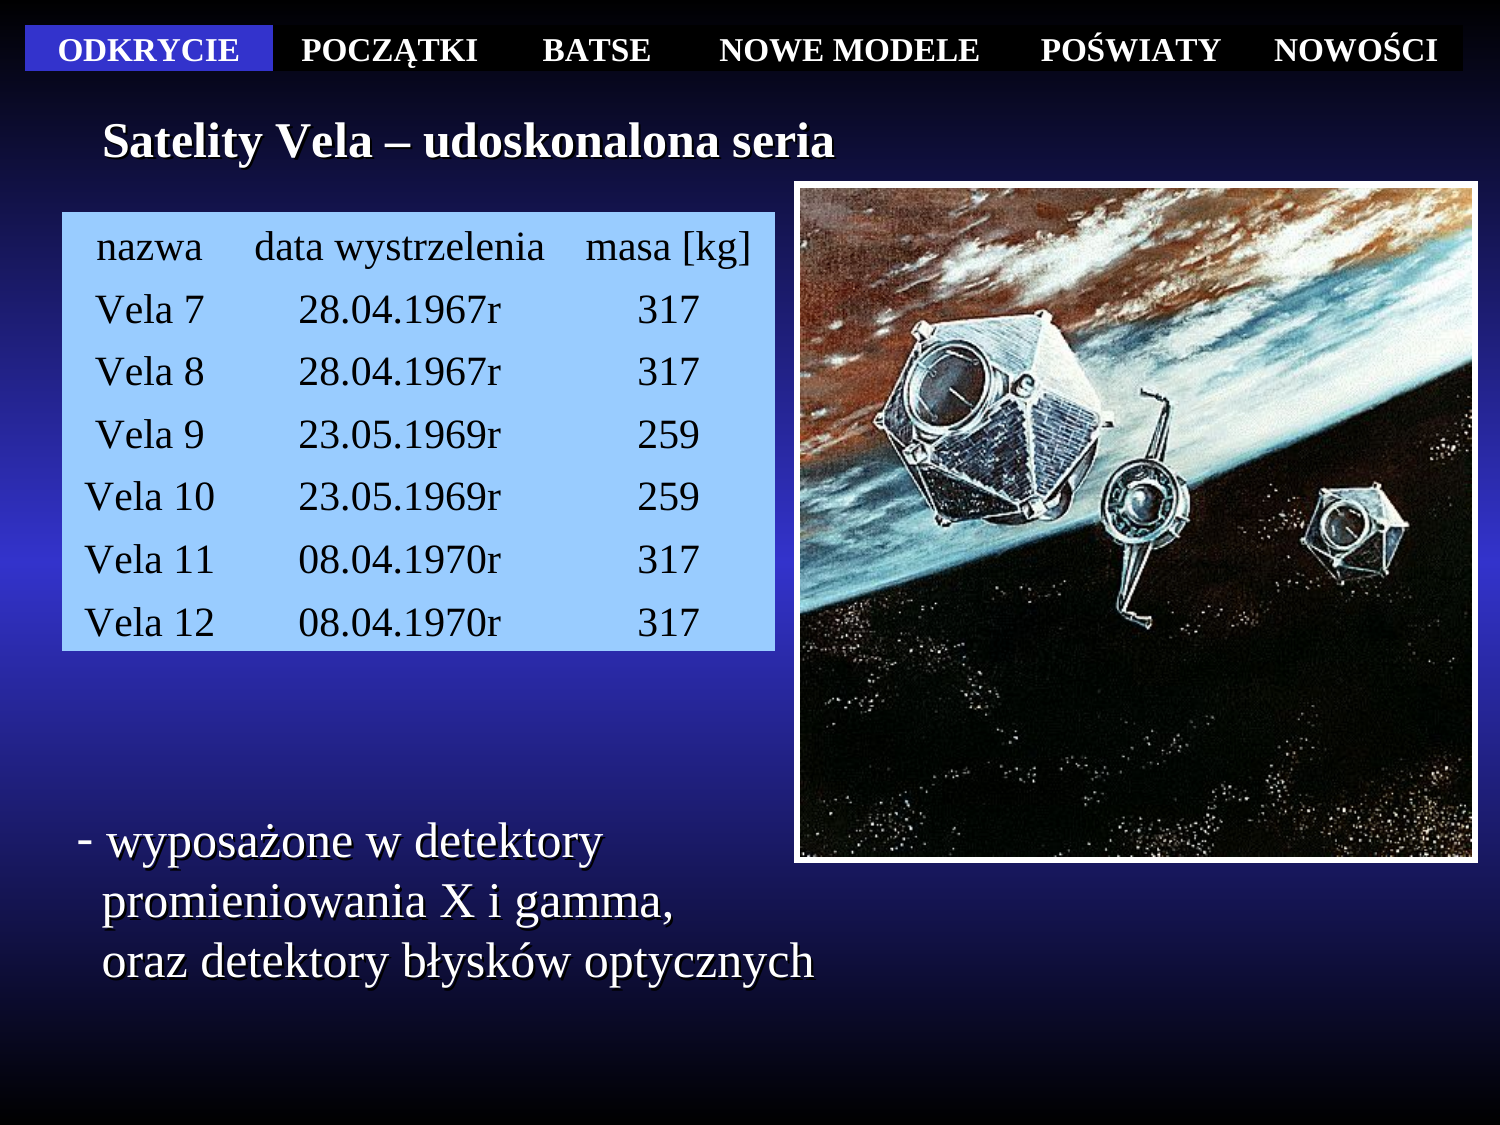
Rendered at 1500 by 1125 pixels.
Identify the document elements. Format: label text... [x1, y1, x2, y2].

table_cell 317 [563, 338, 775, 400]
table_header data wystrzelenia [237, 212, 563, 275]
text_box Satelity Vela – udoskonalona seria [87, 99, 852, 176]
table_cell Vela 7 [62, 275, 237, 338]
table_header POŚWIATY [1013, 25, 1250, 71]
text_box wyposażone w detektory promieniowania X i gamma, oraz detektory błysków optycznych [61, 799, 830, 996]
table_header BATSE [507, 25, 688, 71]
table_header NOWOŚCI [1250, 25, 1463, 71]
table_cell Vela 11 [62, 525, 237, 588]
table_cell 23.05.1969r [237, 400, 563, 463]
table_cell 23.05.1969r [237, 463, 563, 525]
table_cell 317 [563, 525, 775, 588]
table_cell 259 [563, 400, 775, 463]
picture [800, 187, 1472, 857]
table_cell 28.04.1967r [237, 338, 563, 400]
table_cell 08.04.1970r [237, 525, 563, 588]
table_cell Vela 12 [62, 588, 237, 651]
table_cell 317 [563, 588, 775, 651]
table_cell Vela 8 [62, 338, 237, 400]
table_cell 259 [563, 463, 775, 525]
table_cell Vela 9 [62, 400, 237, 463]
table_cell 28.04.1967r [237, 275, 563, 338]
table_header NOWE MODELE [688, 25, 1013, 71]
table_header masa [kg] [563, 212, 775, 275]
table_cell 317 [563, 275, 775, 338]
table_cell Vela 10 [62, 463, 237, 525]
table_header POCZĄTKI [273, 25, 507, 71]
table_cell 08.04.1970r [237, 588, 563, 651]
table_header nazwa [62, 212, 237, 275]
table_header ODKRYCIE [25, 25, 273, 71]
